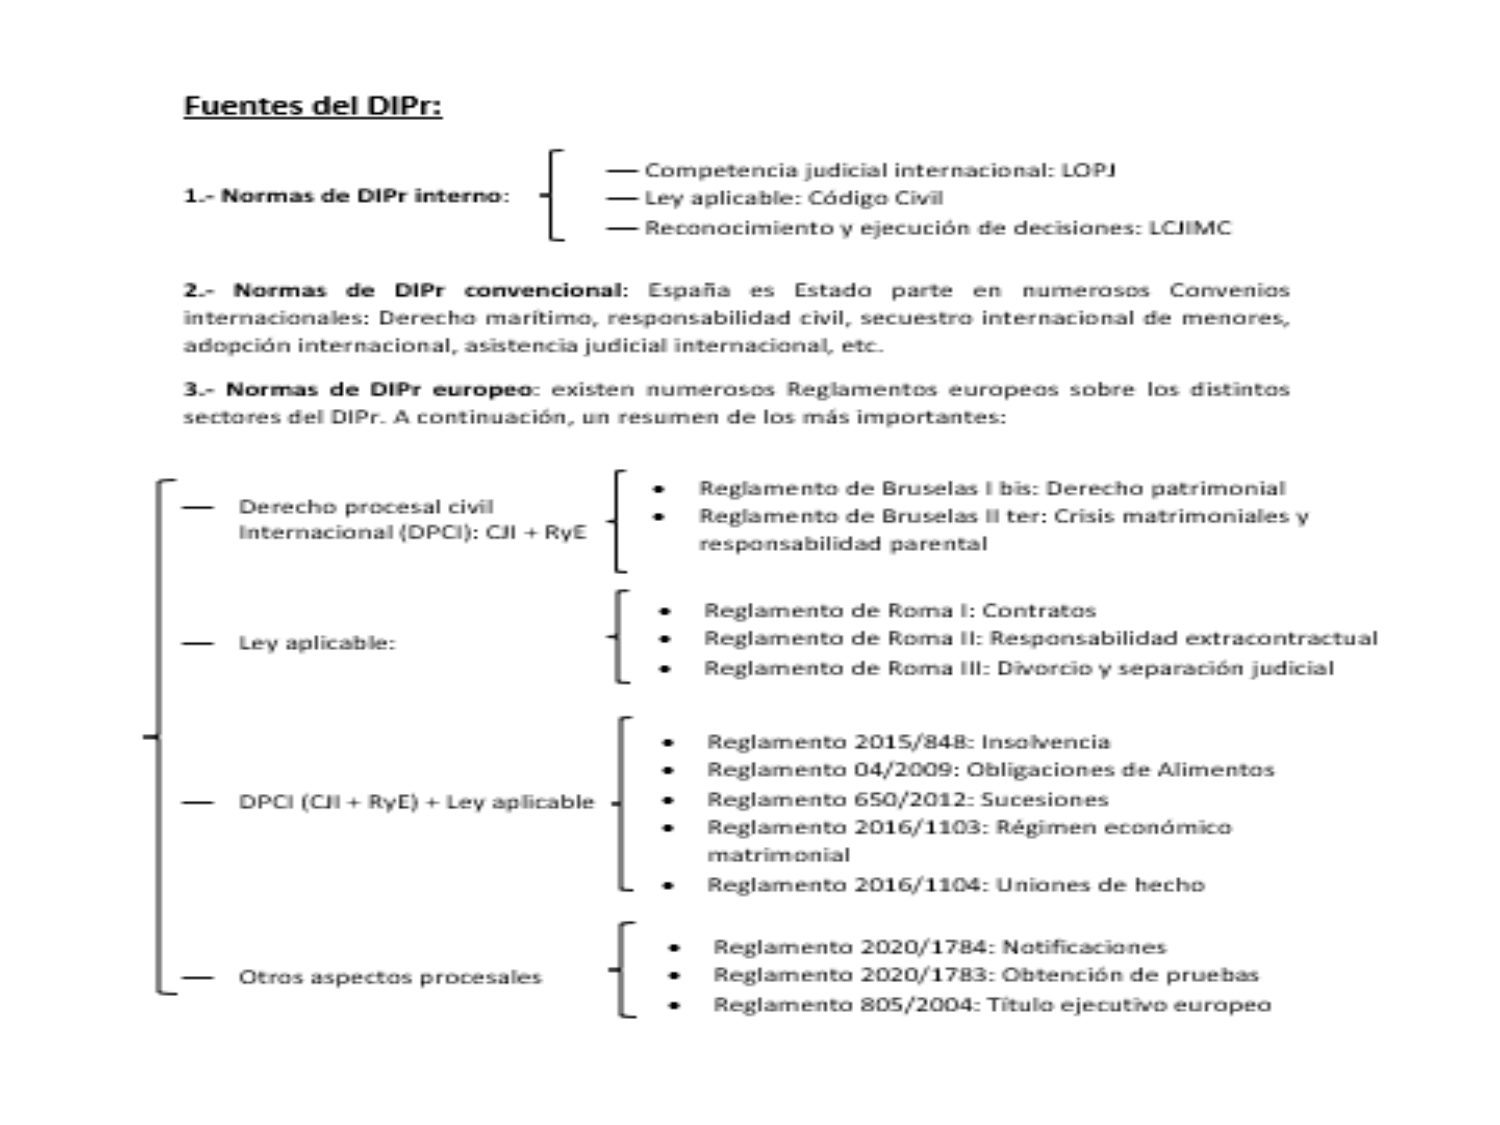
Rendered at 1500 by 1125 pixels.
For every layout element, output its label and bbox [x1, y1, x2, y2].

picture [91, 83, 1434, 1095]
